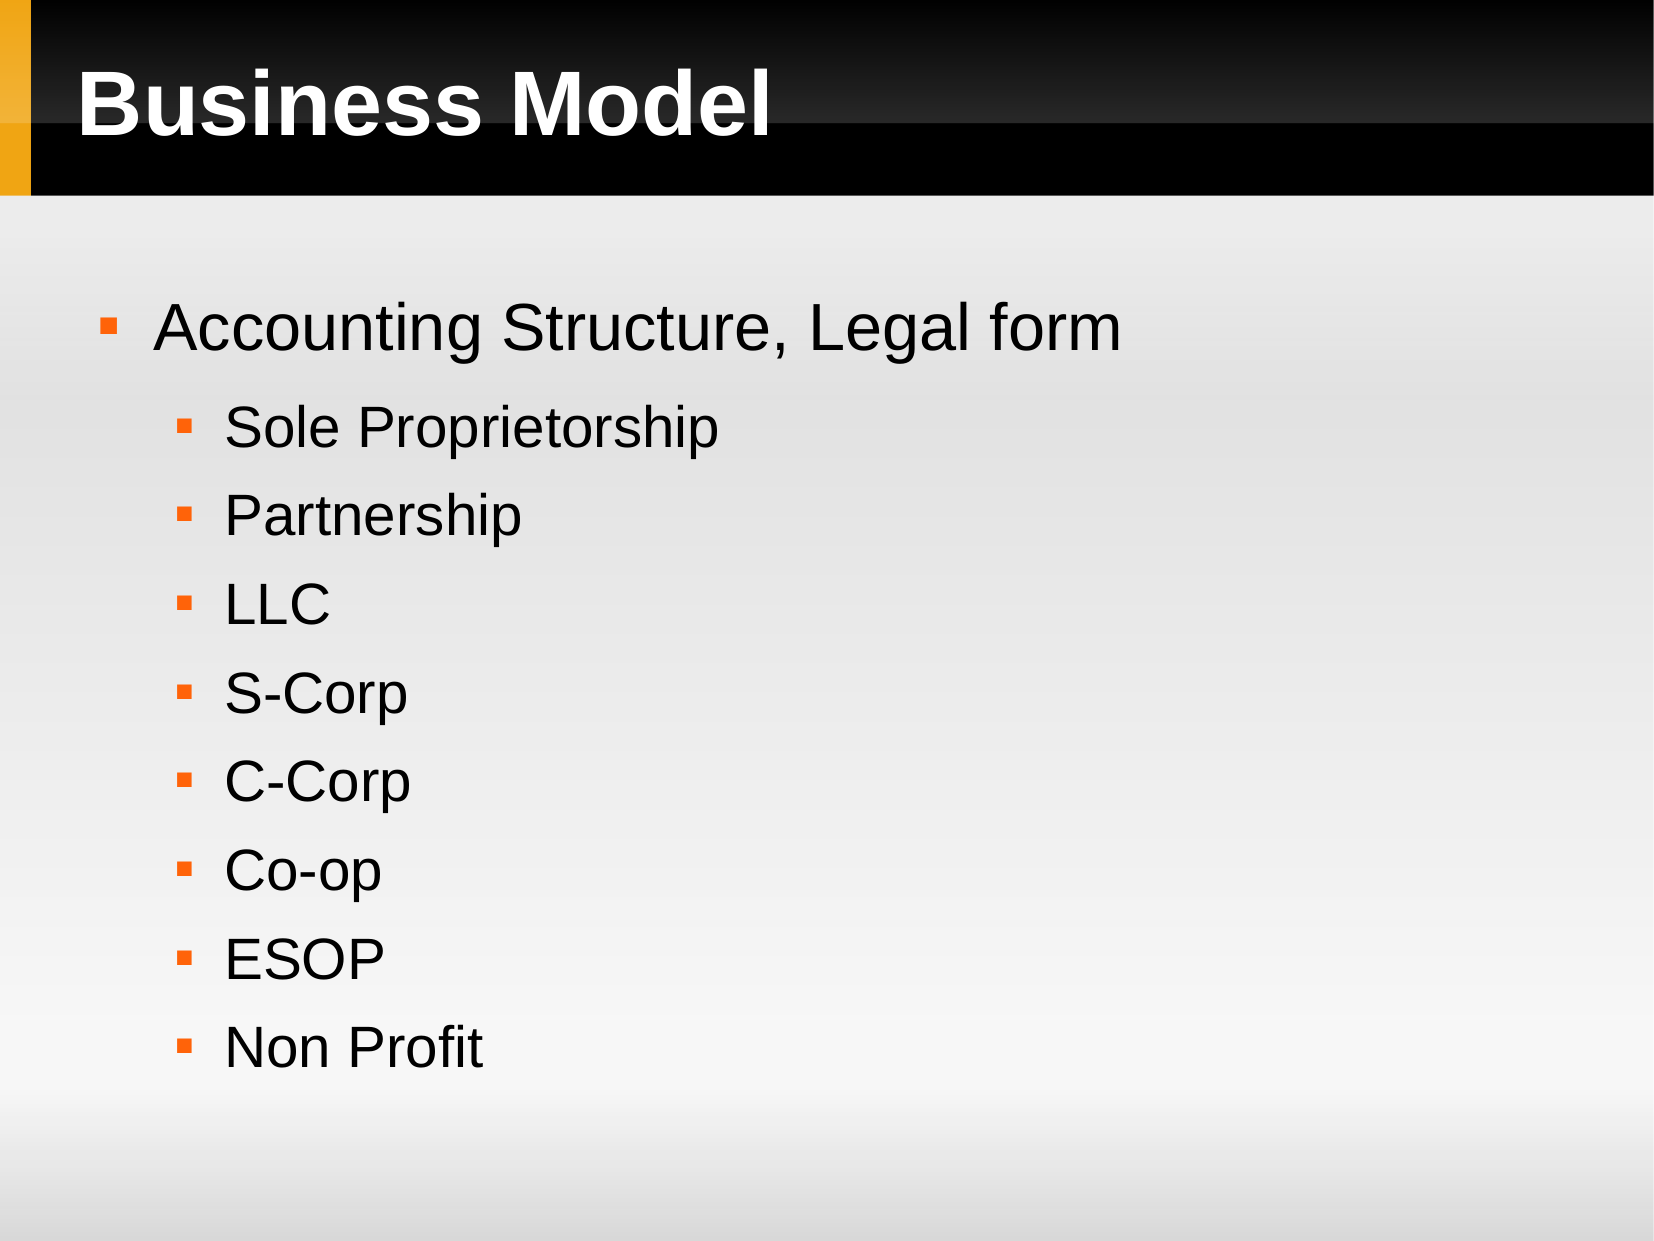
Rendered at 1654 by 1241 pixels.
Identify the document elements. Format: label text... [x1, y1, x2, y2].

picture [0, 0, 1654, 1241]
list Accounting Structure, Legal form Sole Proprietorship Partnership LLC S-Corp C-Corp Co-op ESOP Non Profit [82, 290, 1571, 1094]
title Business Model [76, 7, 1565, 200]
